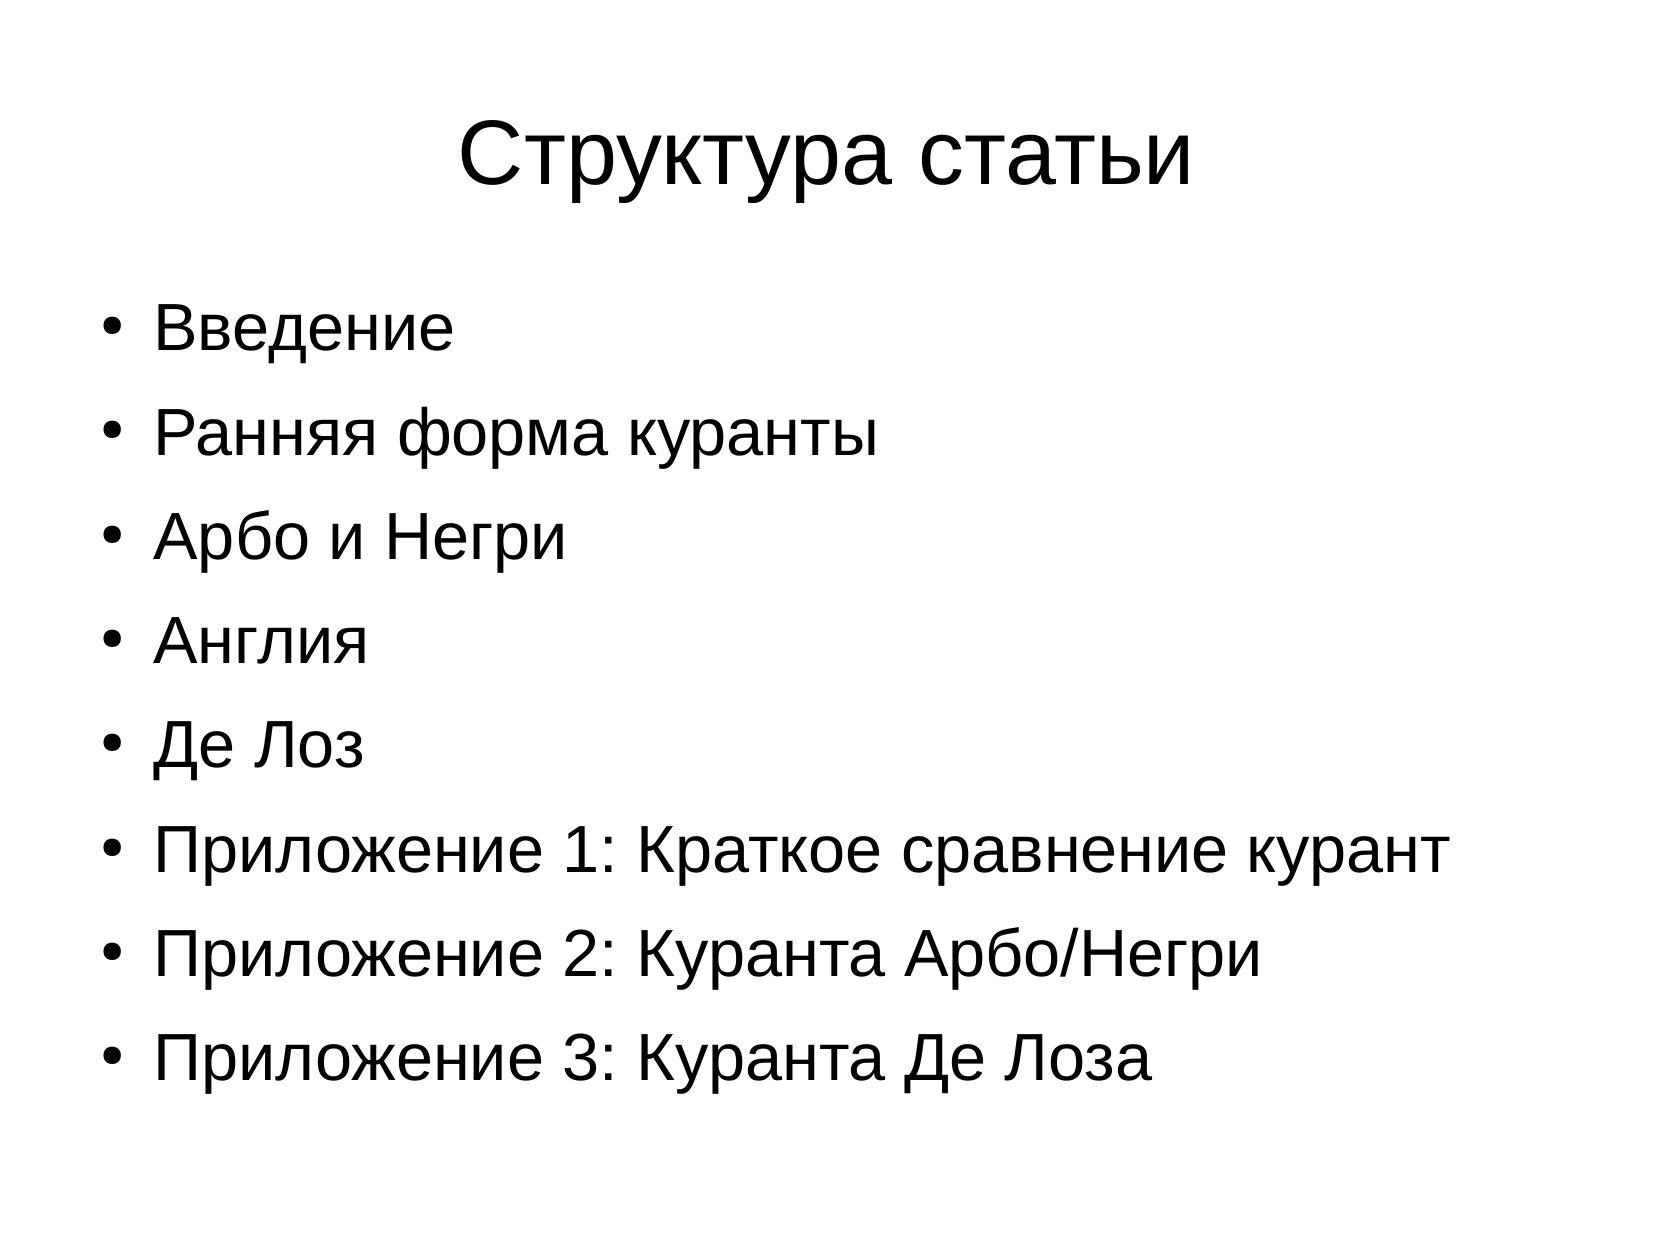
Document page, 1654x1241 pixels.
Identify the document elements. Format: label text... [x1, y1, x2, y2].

list Введение Ранняя форма куранты Арбо и Негри Англия Де Лоз Приложение 1: Краткое сравнение курант Приложение 2: Куранта Арбо/Негри Приложение 3: Куранта Де Лоза [82, 290, 1571, 1182]
title Структура статьи [82, 49, 1571, 257]
